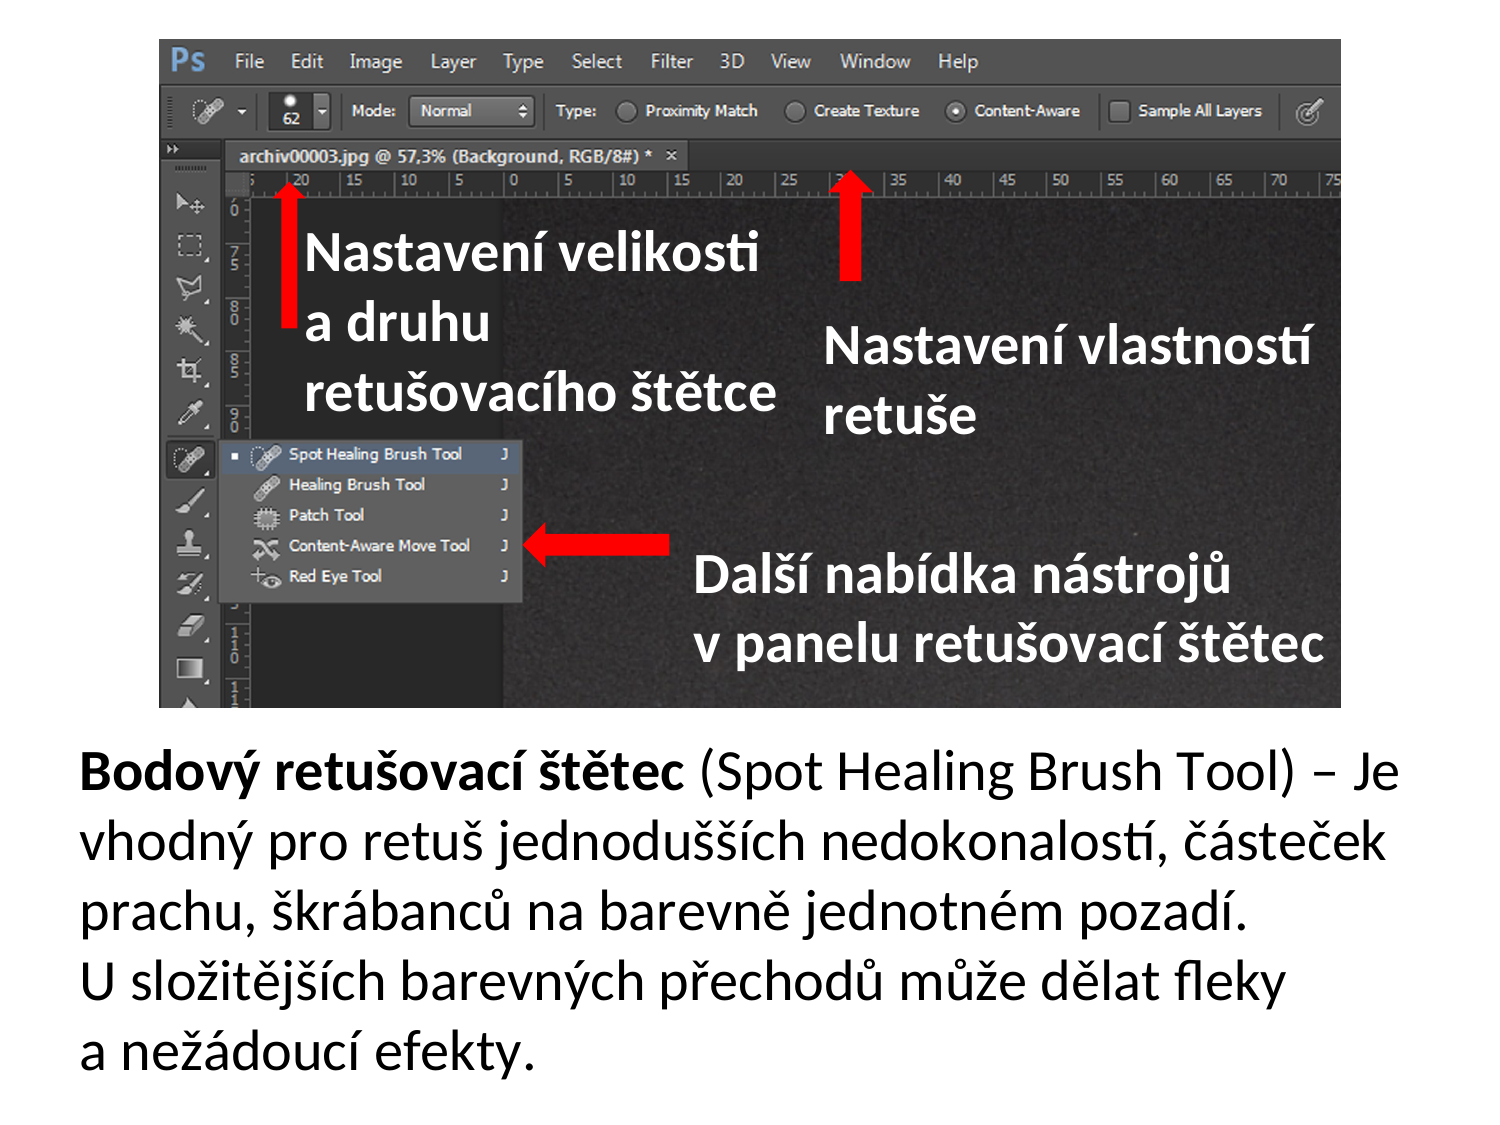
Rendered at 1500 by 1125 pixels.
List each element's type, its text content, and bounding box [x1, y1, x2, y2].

text_box [277, 184, 302, 327]
text_box Další nabídka nástrojů v panelu retušovací štětec [679, 527, 1341, 683]
picture [159, 7, 1341, 724]
text_box [525, 527, 668, 563]
text_box Nastavení vlastností retuše [809, 298, 1377, 454]
text_box [832, 172, 869, 279]
text_box Bodový retušovací štětec (Spot Healing Brush Tool) – Je vhodný pro retuš jednodušších nedokonalostí, částeček prachu, škrábanců na barevně jednotném pozadí. U složitějších barevných přechodů může dělat fleky a nežádoucí efekty. [64, 724, 1424, 1091]
text_box Nastavení velikosti a druhu retušovacího štětce [289, 205, 810, 431]
